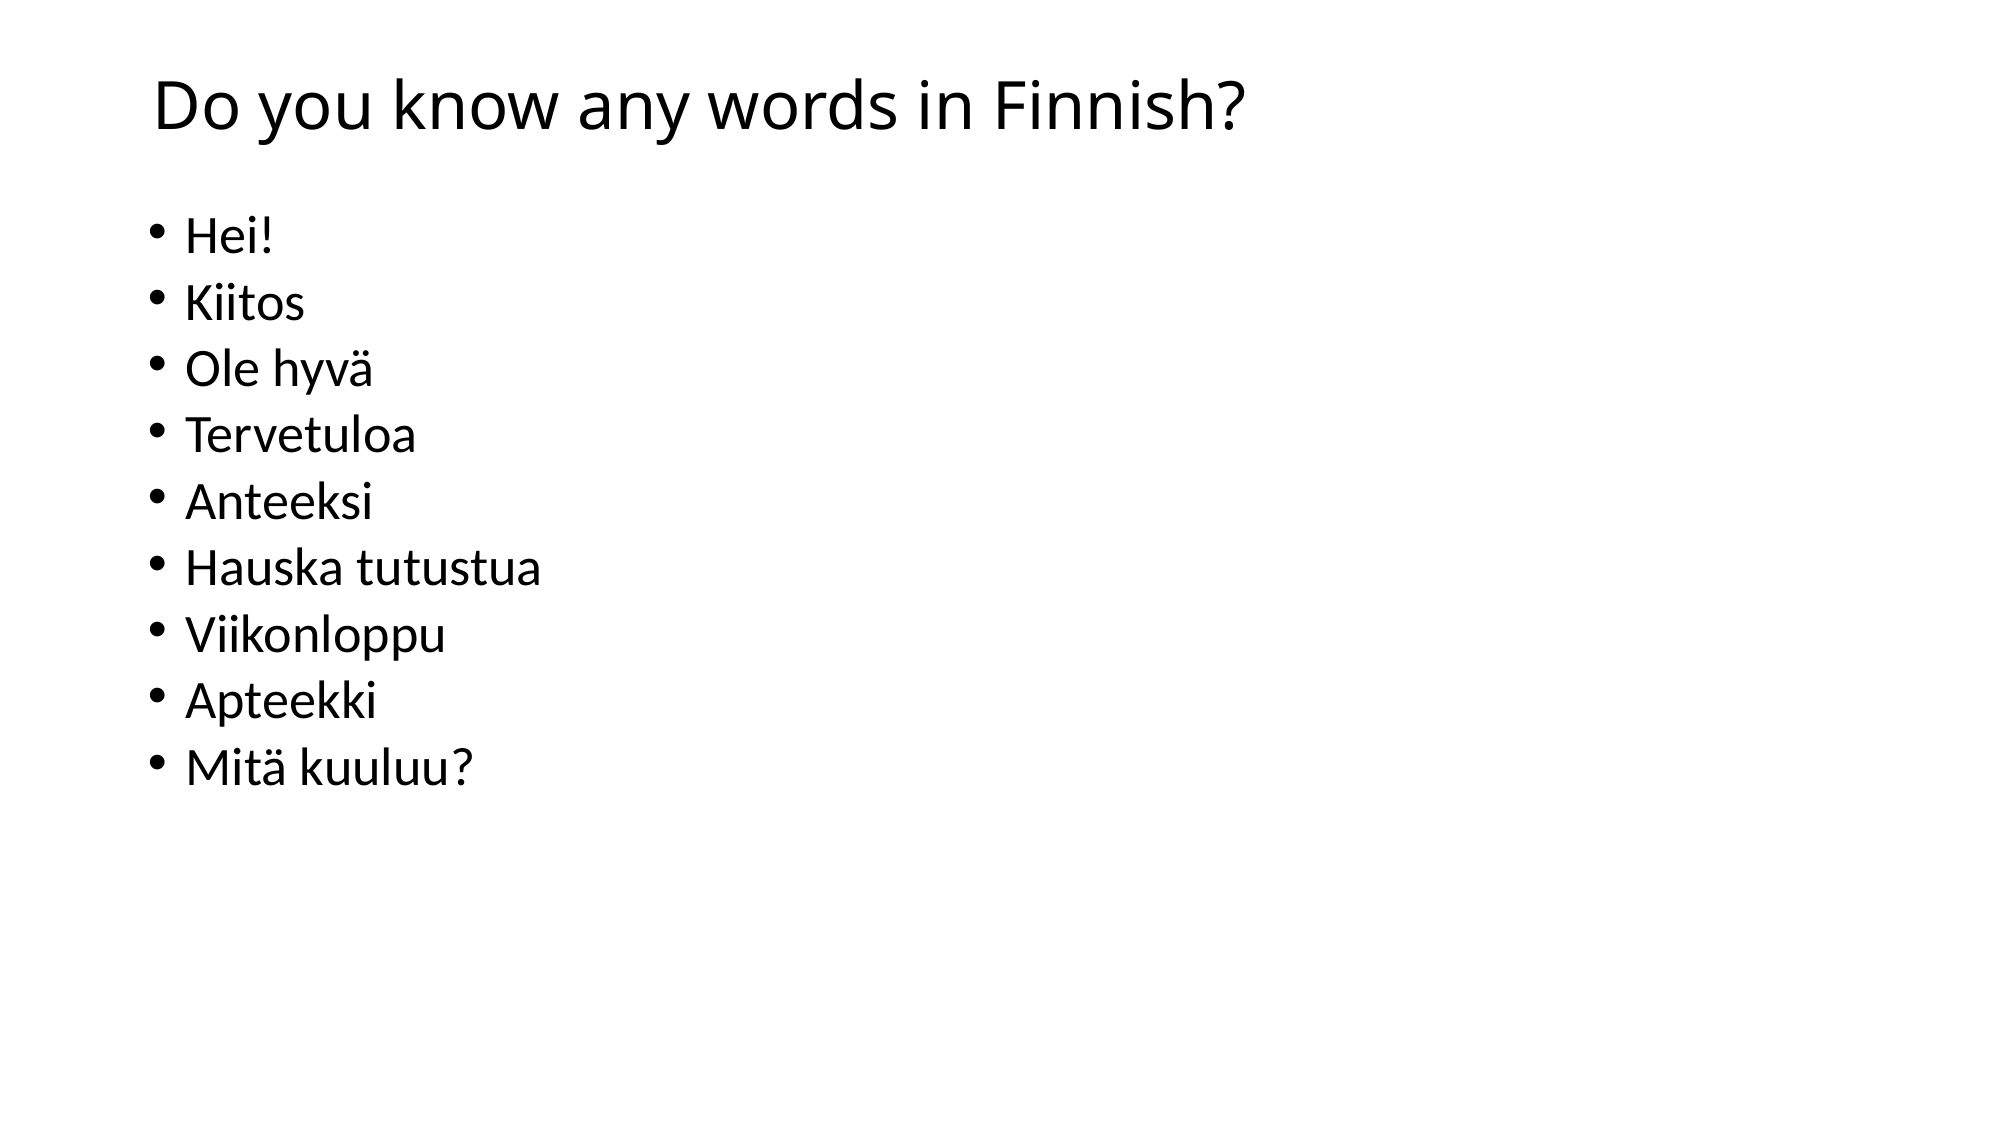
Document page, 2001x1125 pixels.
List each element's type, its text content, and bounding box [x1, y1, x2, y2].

title Do you know any words in Finnish? [137, 59, 1863, 156]
list Hei! Kiitos Ole hyvä Tervetuloa Anteeksi Hauska tutustua Viikonloppu Apteekki Mitä kuuluu? [132, 210, 1858, 1097]
